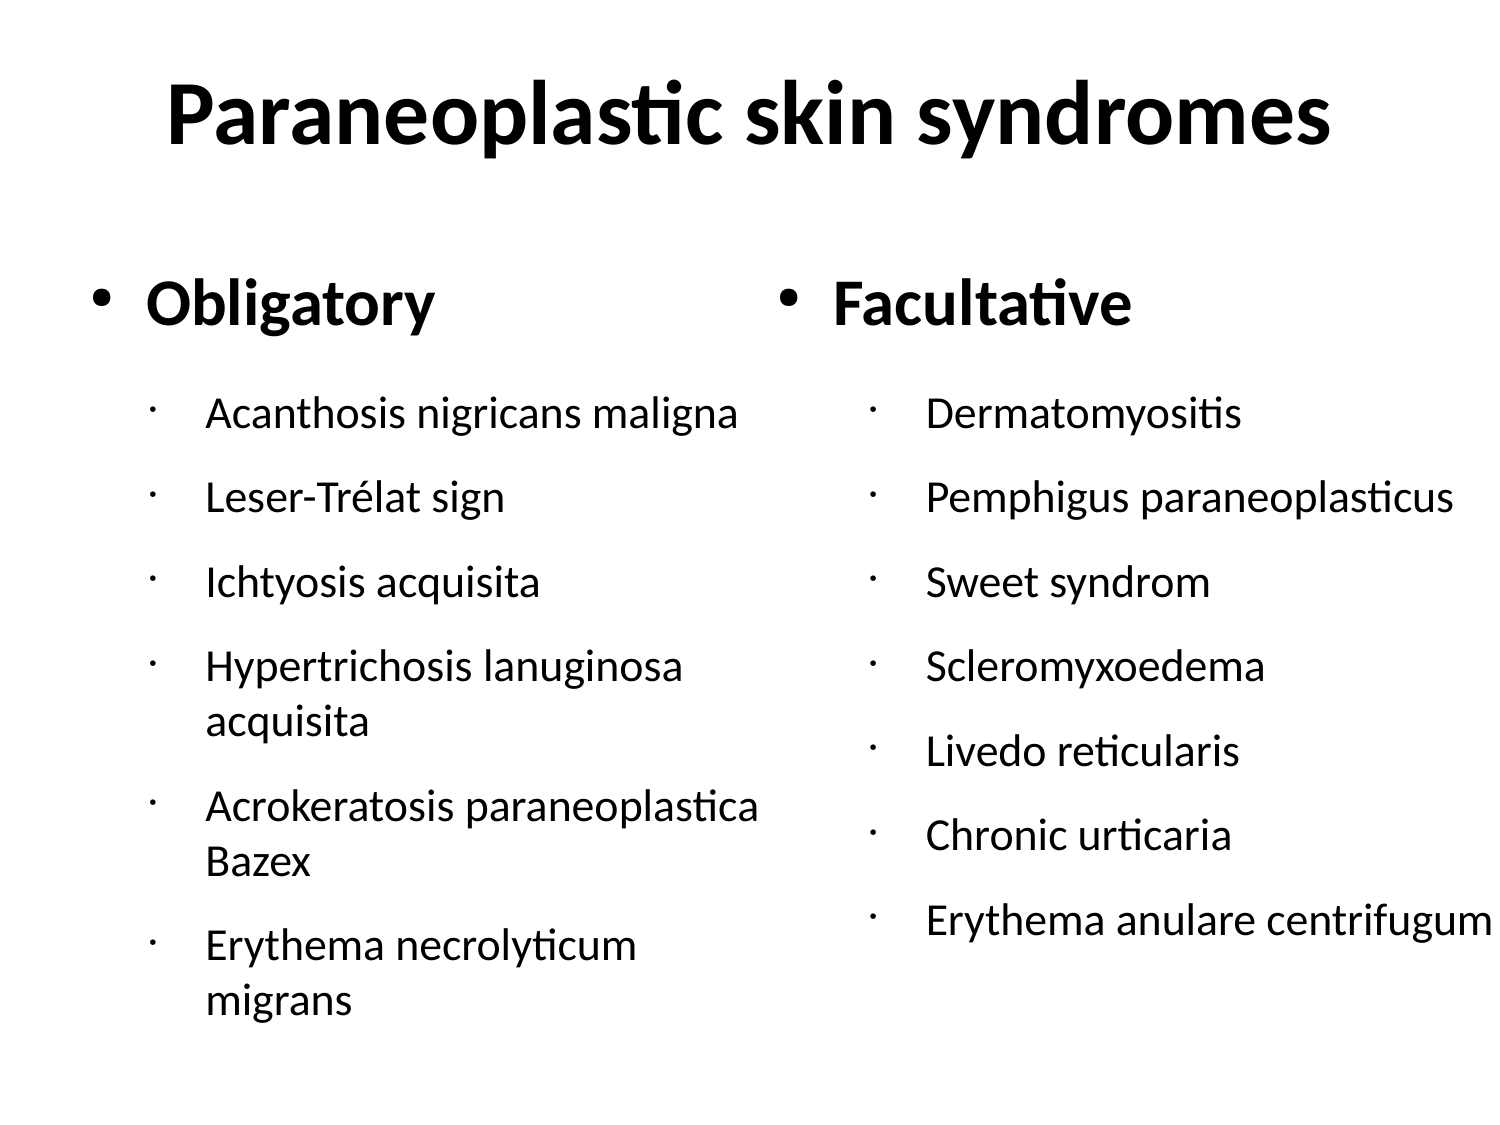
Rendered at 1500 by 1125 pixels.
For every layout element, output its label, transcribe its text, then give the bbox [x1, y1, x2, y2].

title Paraneoplastic skin syndromes [75, 45, 1425, 233]
list Facultative [761, 251, 1425, 357]
list Obligatory [75, 251, 738, 357]
list Acanthosis nigricans maligna Leser-Trélat sign Ichtyosis acquisita Hypertrichosis lanuginosa acquisita Acrokeratosis paraneoplastica Bazex Erythema necrolyticum migrans [134, 375, 798, 1024]
list Dermatomyositis Pemphigus paraneoplasticus Sweet syndrom Scleromyxoedema Livedo reticularis Chronic urticaria Erythema anulare centrifugum [854, 375, 1500, 1024]
